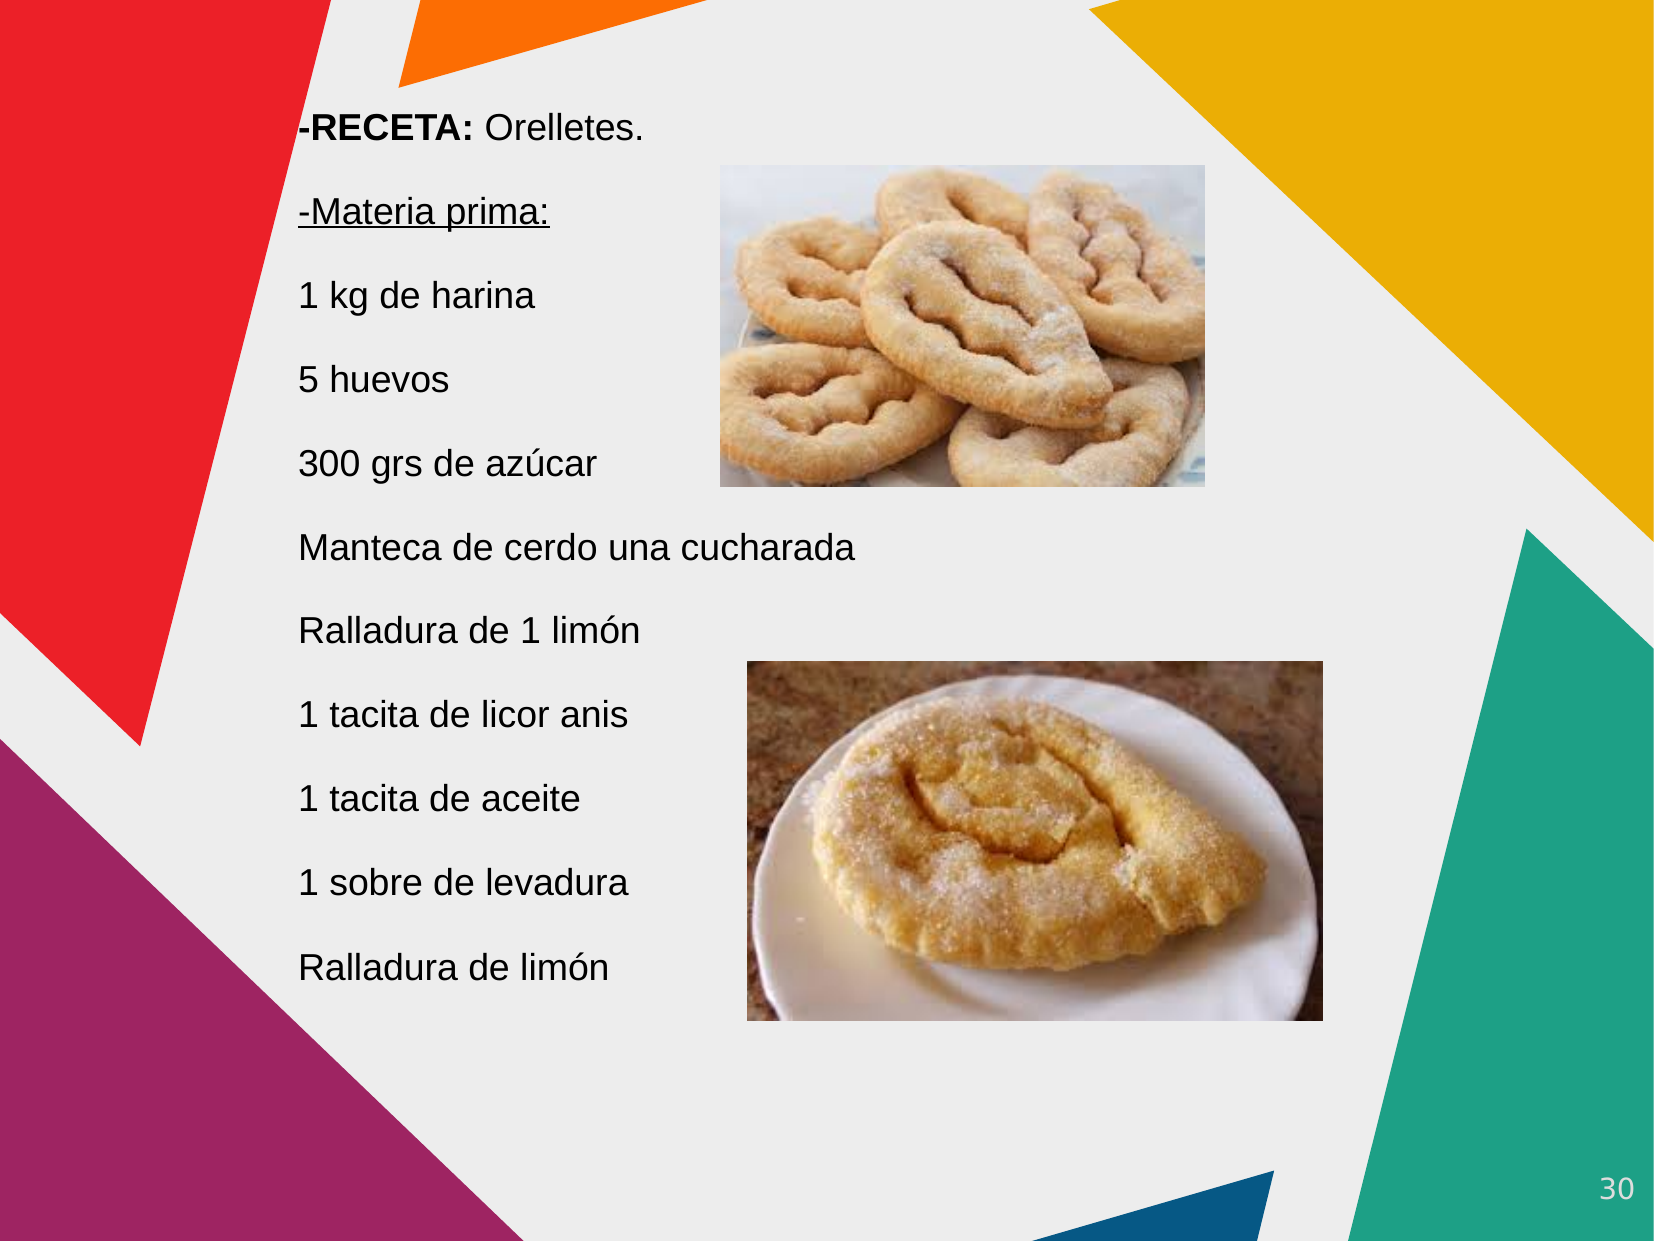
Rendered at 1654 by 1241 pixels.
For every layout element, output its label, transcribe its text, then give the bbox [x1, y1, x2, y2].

picture [720, 165, 1205, 487]
text_box -RECETA: Orelletes. -Materia prima: 1 kg de harina 5 huevos 300 grs de azúcar Manteca de cerdo una cucharada Ralladura de 1 limón 1 tacita de licor anis 1 tacita de aceite 1 sobre de levadura Ralladura de limón [283, 98, 962, 1028]
picture [747, 661, 1323, 1021]
